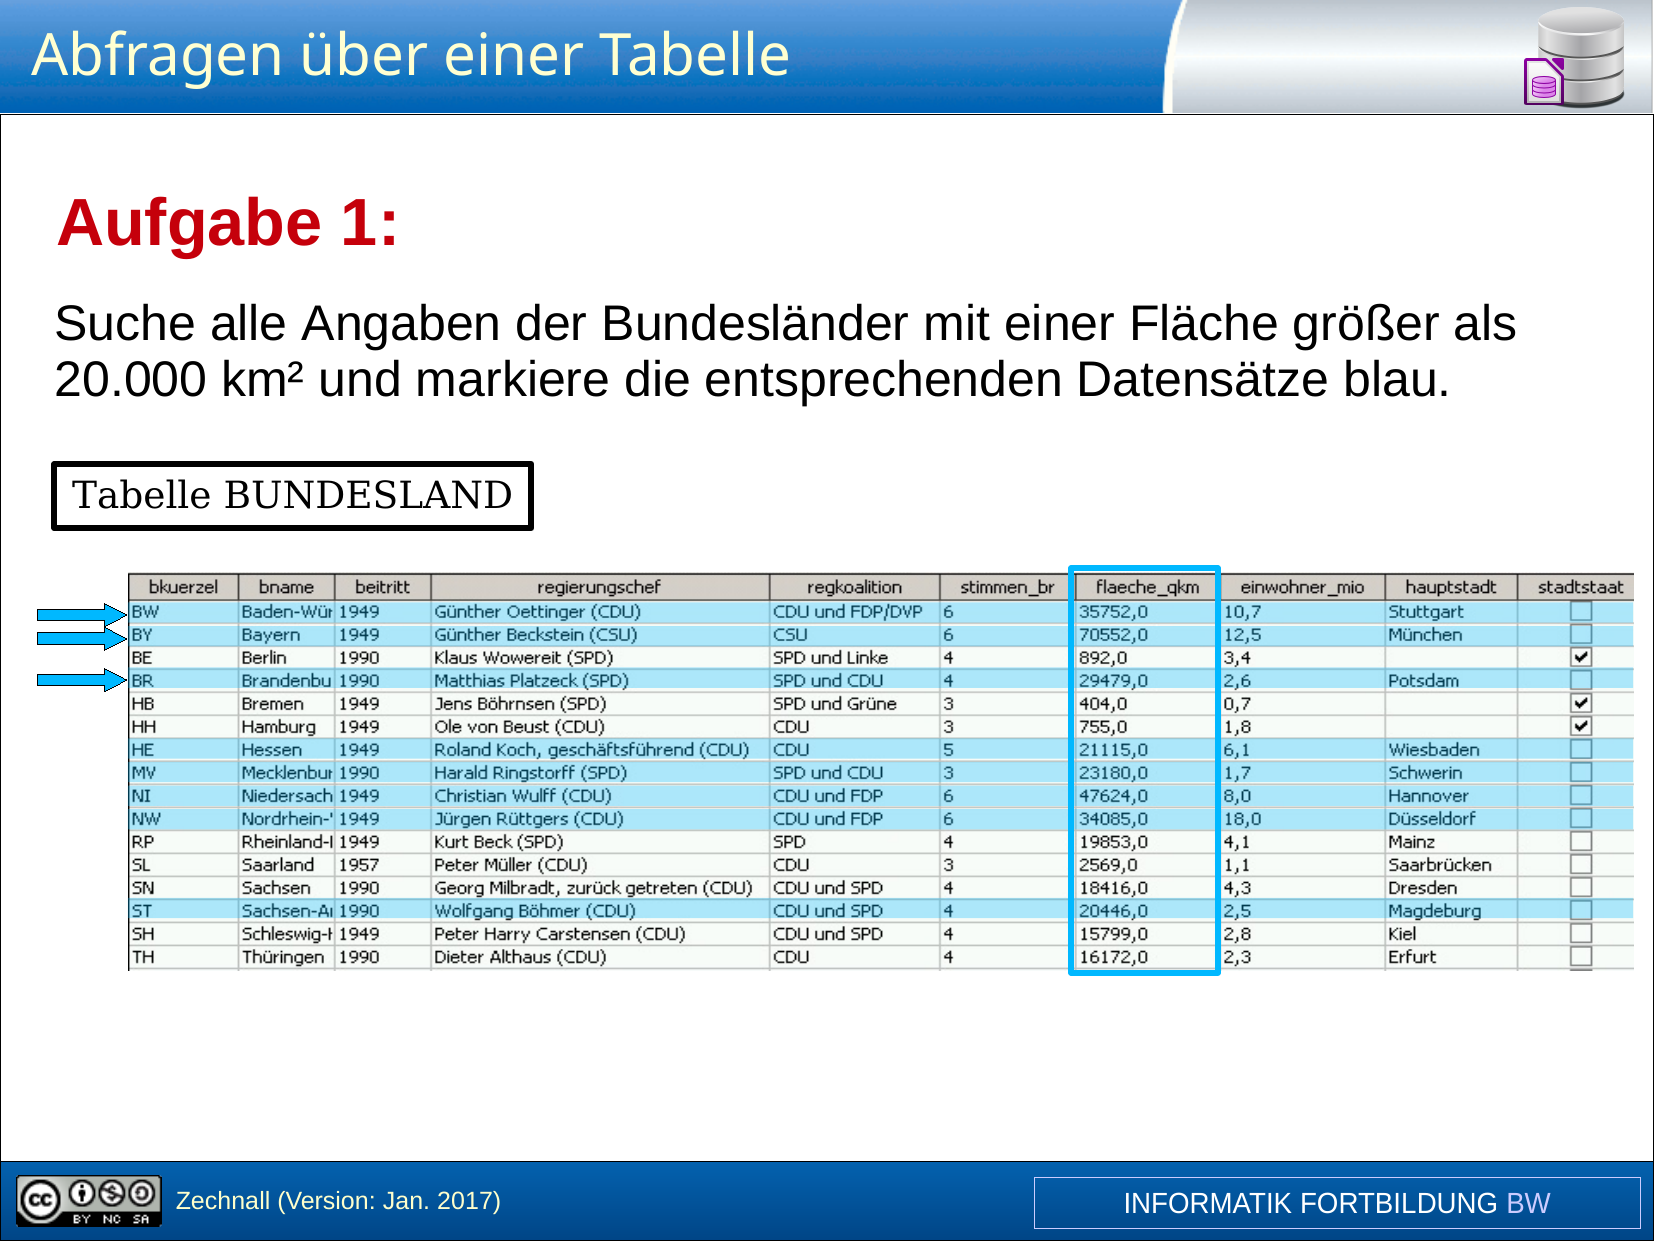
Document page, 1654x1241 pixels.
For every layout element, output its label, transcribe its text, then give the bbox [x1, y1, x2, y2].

text_box Suche alle Angaben der Bundesländer mit einer Fläche größer als 20.000 km² und markiere die entsprechenden Datensätze blau. [54, 295, 1524, 520]
text_box [1074, 738, 1215, 759]
text_box [1221, 785, 1634, 806]
text_box Tabelle BUNDESLAND [54, 520, 532, 529]
text_box [1221, 738, 1634, 759]
text_box [127, 809, 1068, 830]
picture [1222, 688, 1634, 738]
picture [1222, 919, 1634, 971]
picture [1075, 919, 1214, 969]
picture [1222, 647, 1634, 667]
picture [128, 830, 1067, 897]
picture [1075, 830, 1214, 897]
text_box [1074, 761, 1215, 783]
picture [128, 688, 1067, 738]
text_box Aufgabe 1: [55, 185, 401, 260]
picture [1222, 572, 1634, 602]
picture [1222, 830, 1634, 897]
title Abfragen über einer Tabelle [31, 14, 1151, 92]
text_box [1074, 897, 1215, 919]
text_box [37, 667, 1068, 692]
text_box [1221, 761, 1634, 783]
picture [128, 572, 1067, 602]
text_box [37, 602, 1068, 651]
text_box [1221, 809, 1634, 830]
picture [1075, 572, 1214, 602]
picture [16, 1175, 162, 1227]
text_box [1221, 626, 1634, 647]
text_box [1074, 626, 1215, 647]
picture [128, 647, 1067, 667]
text_box [127, 785, 1068, 806]
text_box [1221, 667, 1634, 688]
text_box [1074, 785, 1215, 806]
picture [1075, 688, 1214, 738]
text_box [127, 738, 1068, 759]
text_box [1074, 667, 1215, 688]
picture [0, 0, 1654, 113]
text_box [1074, 602, 1215, 623]
text_box [1074, 809, 1215, 830]
text_box [127, 897, 1068, 919]
text_box [1221, 897, 1634, 919]
picture [128, 919, 1067, 971]
text_box [127, 761, 1068, 783]
text_box [1221, 602, 1634, 623]
picture [1075, 647, 1214, 667]
